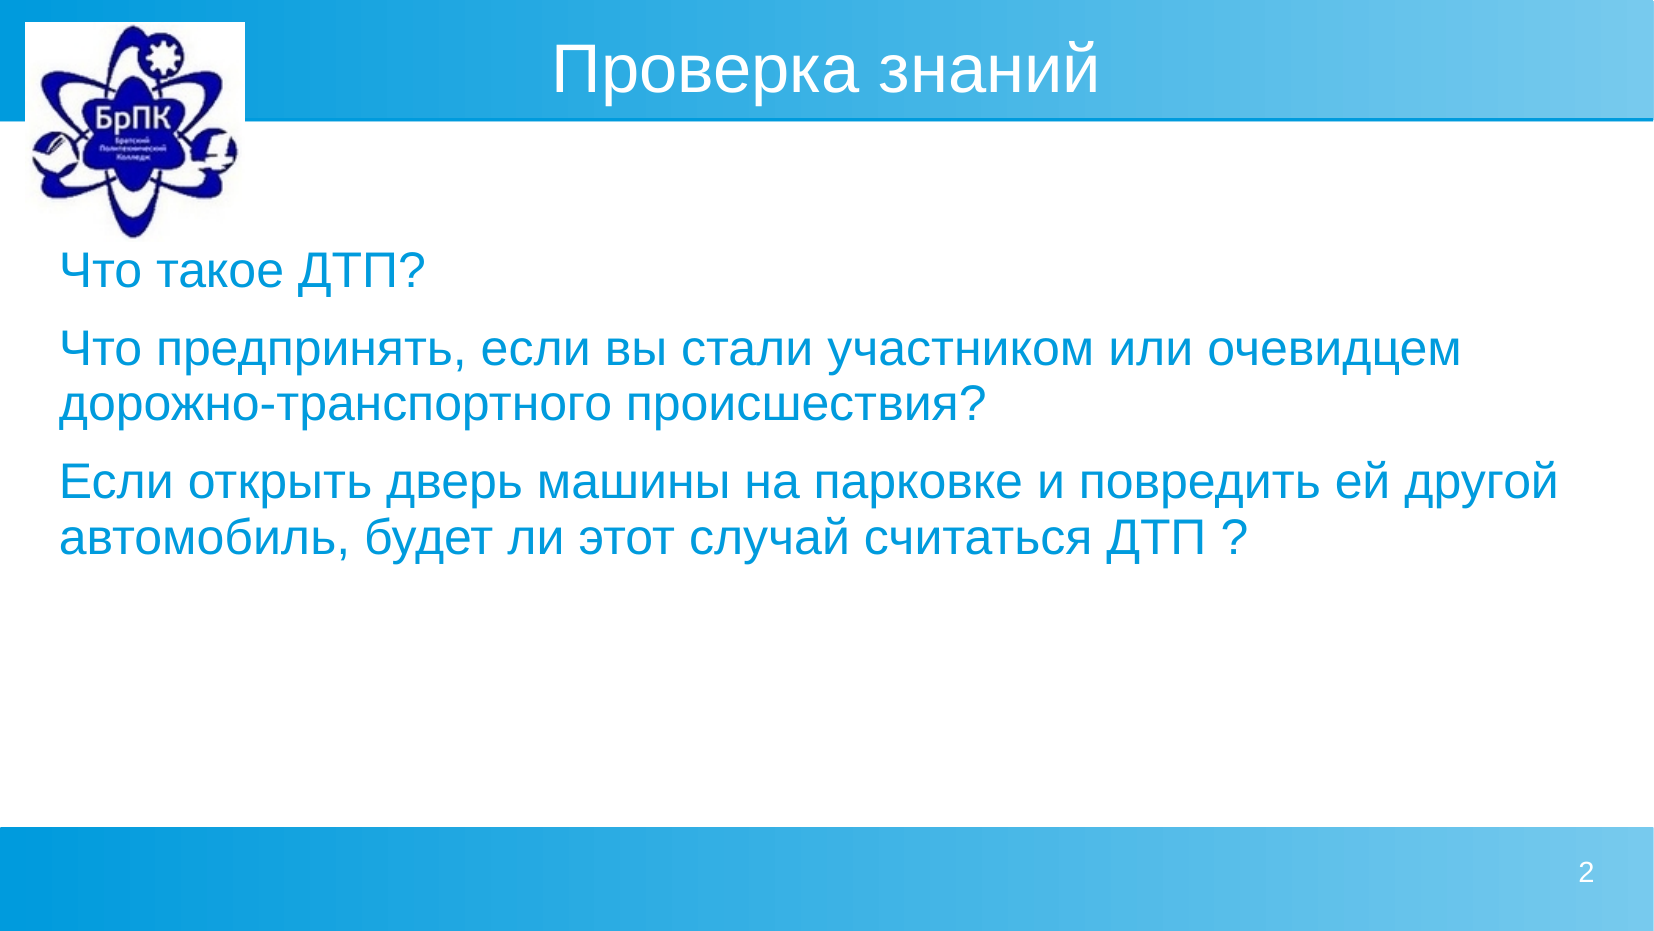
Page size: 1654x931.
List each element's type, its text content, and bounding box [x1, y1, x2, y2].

list Что такое ДТП? Что предпринять, если вы стали участником или очевидцем дорожно-транспортного происшествия? Если открыть дверь машины на парковке и повредить ей другой автомобиль, будет ли этот случай считаться ДТП ? [59, 241, 1595, 833]
picture [25, 23, 245, 242]
title Проверка знаний [245, 30, 1595, 108]
